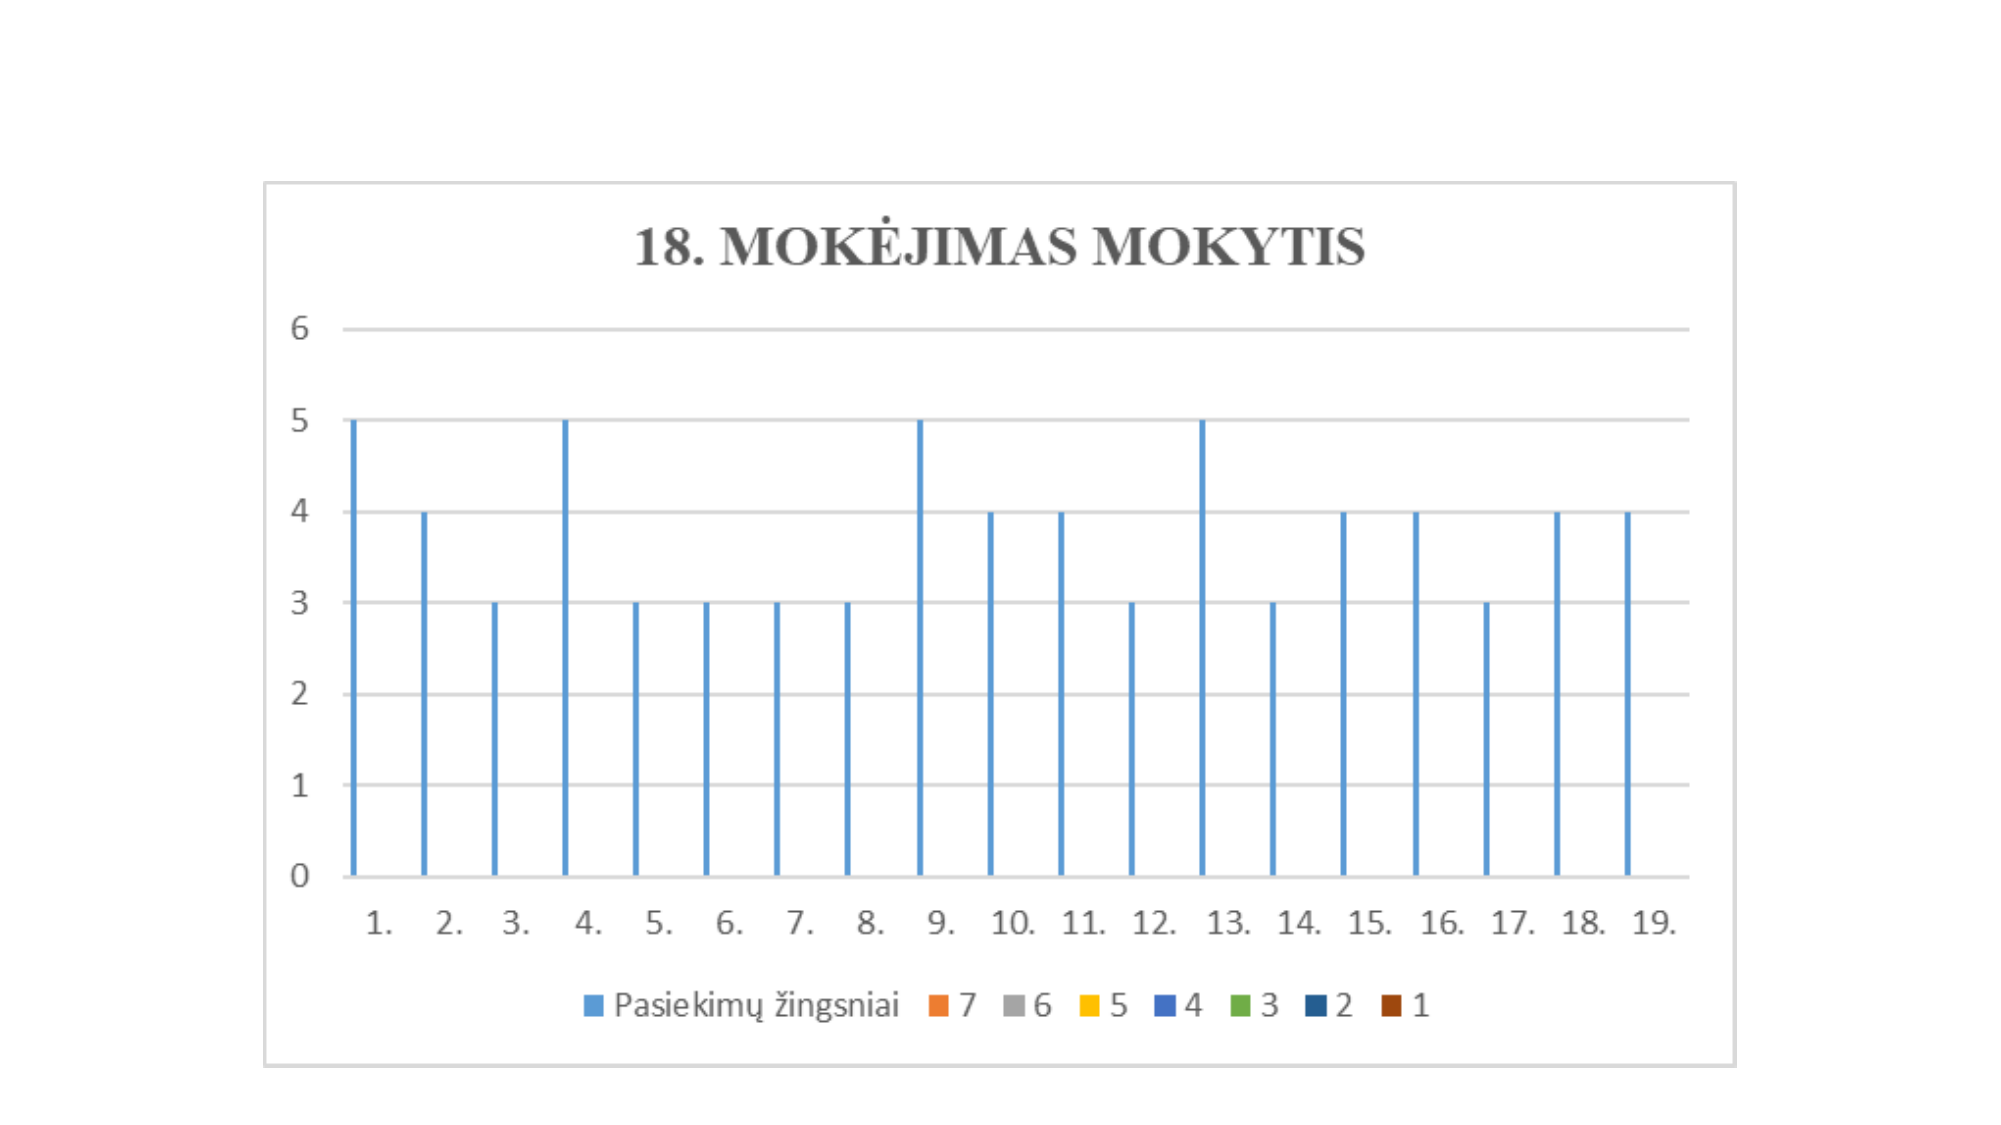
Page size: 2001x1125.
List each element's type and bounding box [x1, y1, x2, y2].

picture [263, 181, 1737, 1068]
